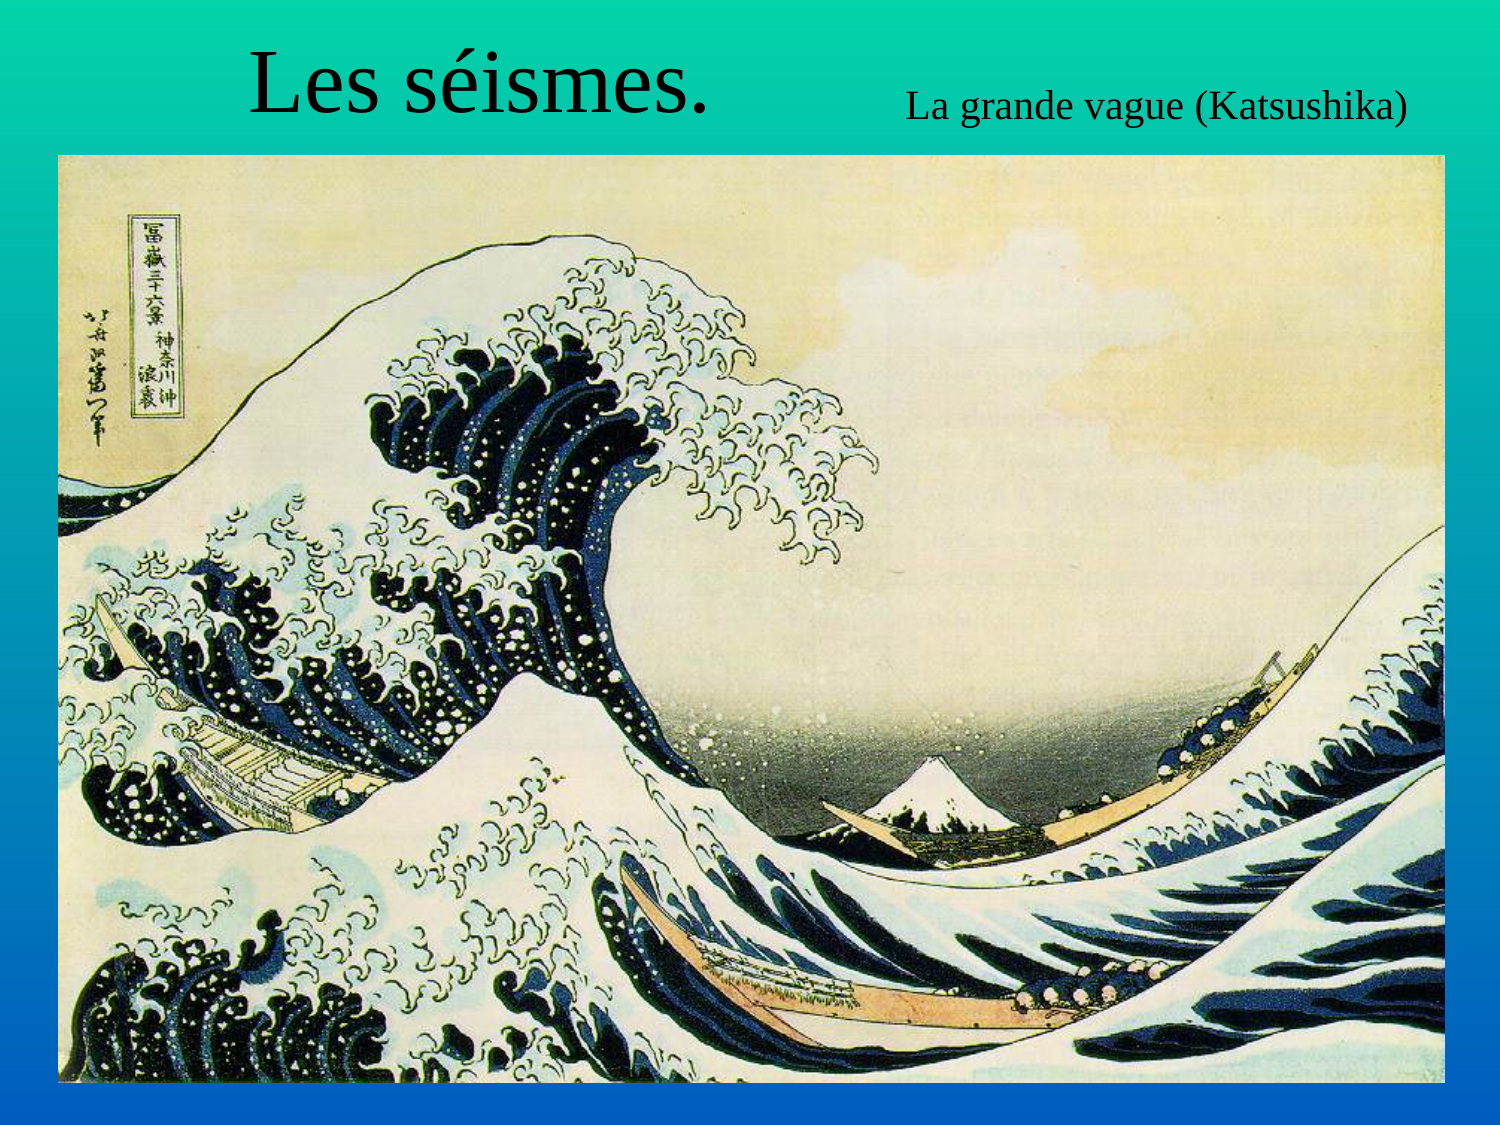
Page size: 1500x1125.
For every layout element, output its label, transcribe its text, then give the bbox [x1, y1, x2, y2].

text_box Les séismes. [152, 23, 809, 129]
text_box La grande vague (Katsushika) [890, 70, 1442, 136]
picture [0, 155, 1500, 1083]
